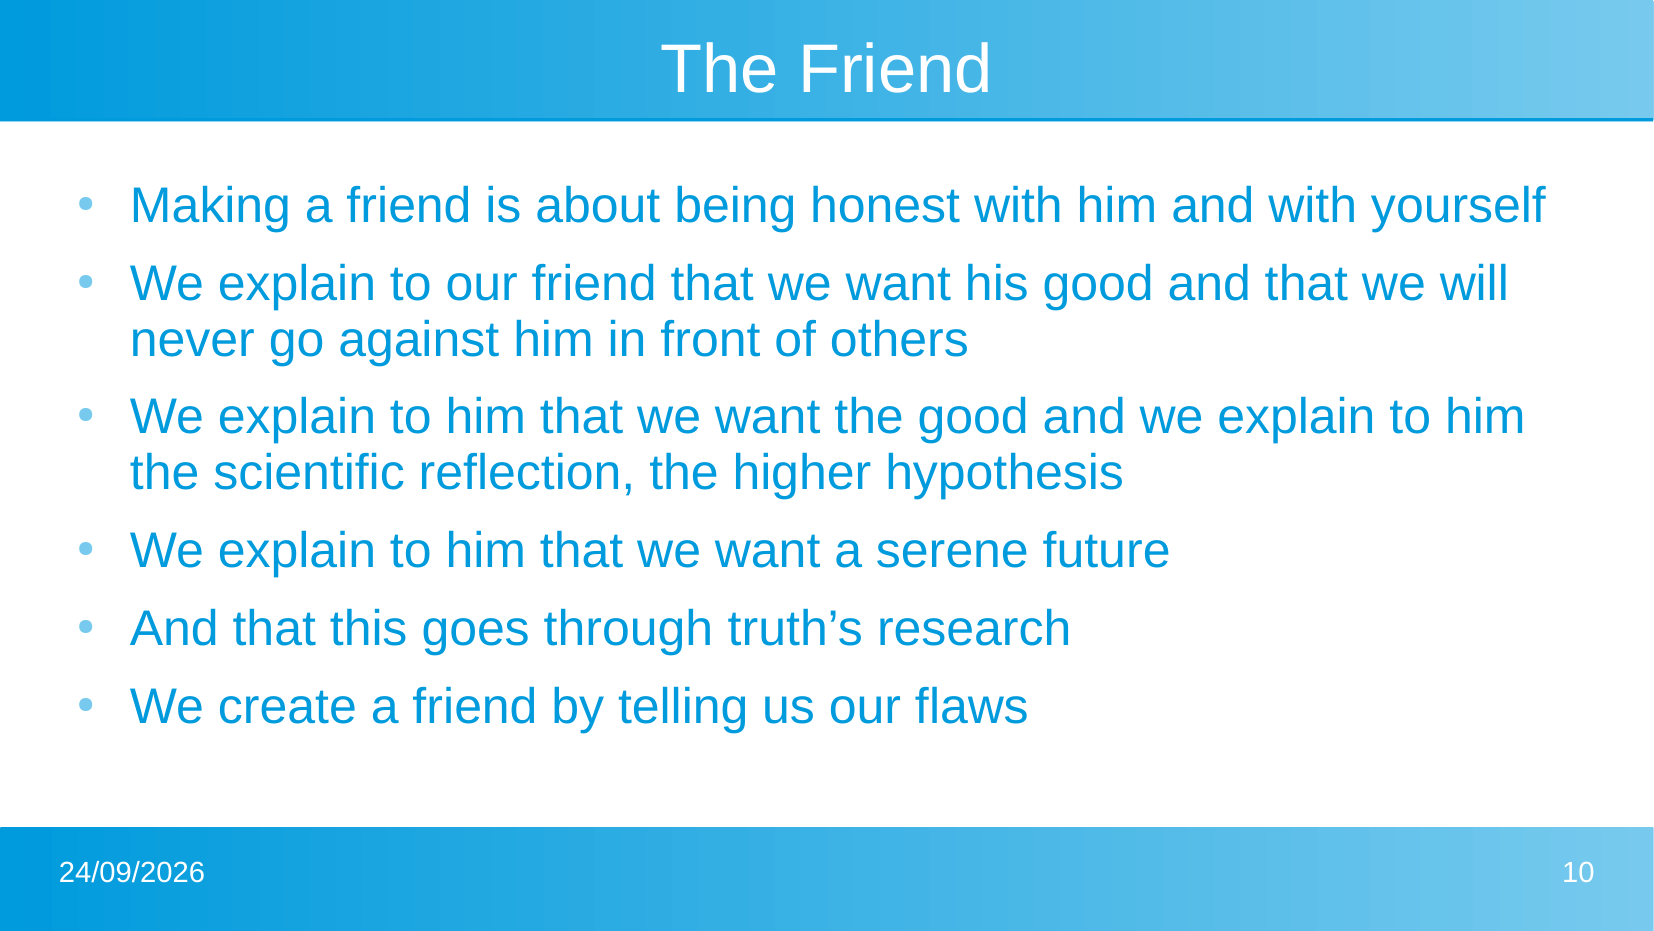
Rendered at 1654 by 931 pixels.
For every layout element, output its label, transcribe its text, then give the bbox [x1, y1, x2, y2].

list Making a friend is about being honest with him and with yourself We explain to our friend that we want his good and that we will never go against him in front of others We explain to him that we want the good and we explain to him the scientific reflection, the higher hypothesis We explain to him that we want a serene future And that this goes through truth’s research We create a friend by telling us our flaws [59, 177, 1595, 768]
title The Friend [59, 29, 1595, 108]
